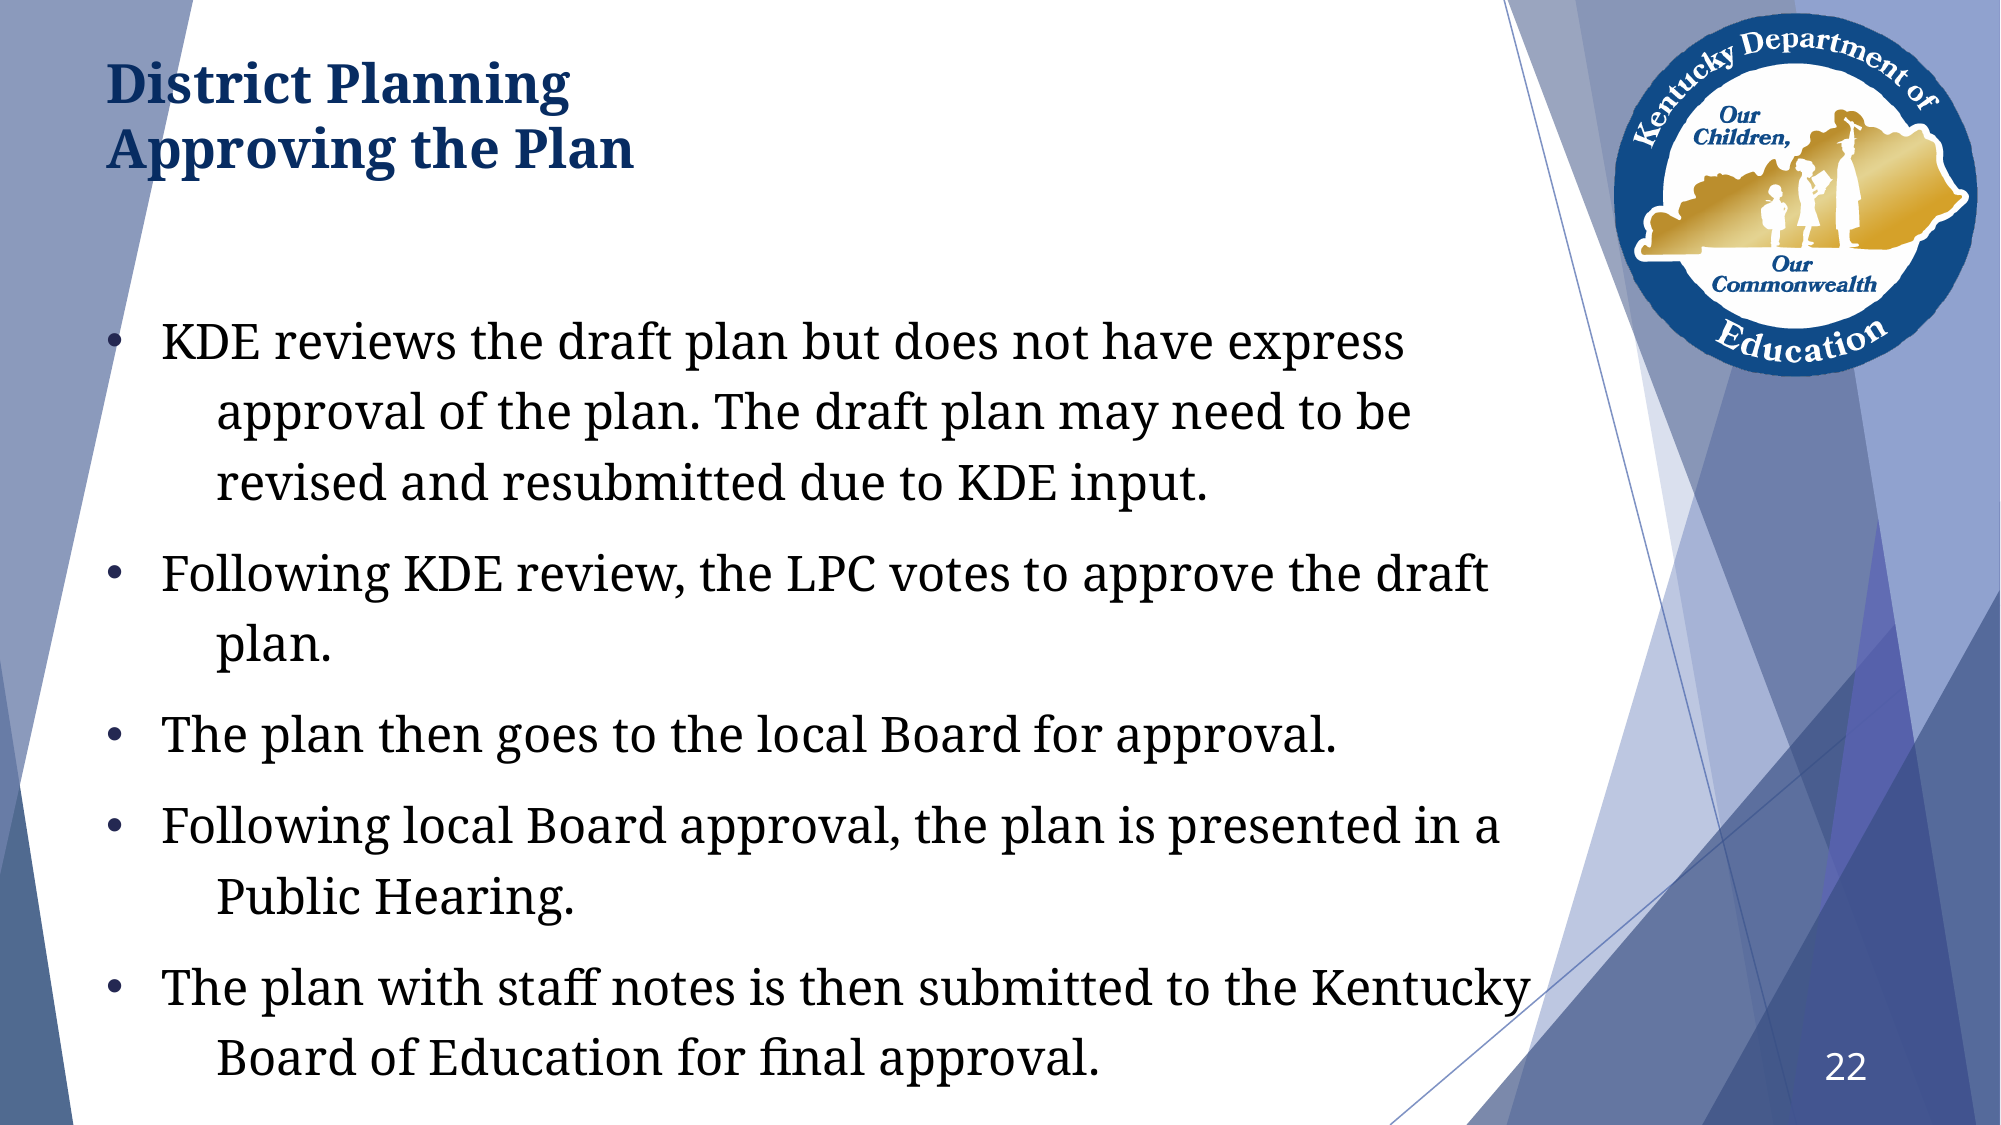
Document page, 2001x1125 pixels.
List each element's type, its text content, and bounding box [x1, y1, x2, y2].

text_box [1809, 1035, 1922, 1096]
list KDE reviews the draft plan but does not have express approval of the plan. The draft plan may need to be revised and resubmitted due to KDE input. Following KDE review, the LPC votes to approve the draft plan. The plan then goes to the local Board for approval. Following local Board approval, the plan is presented in a Public Hearing. The plan with staff notes is then submitted to the Kentucky Board of Education for final approval. [124, 262, 1605, 1125]
title District Planning Approving the Plan [190, 0, 1511, 213]
